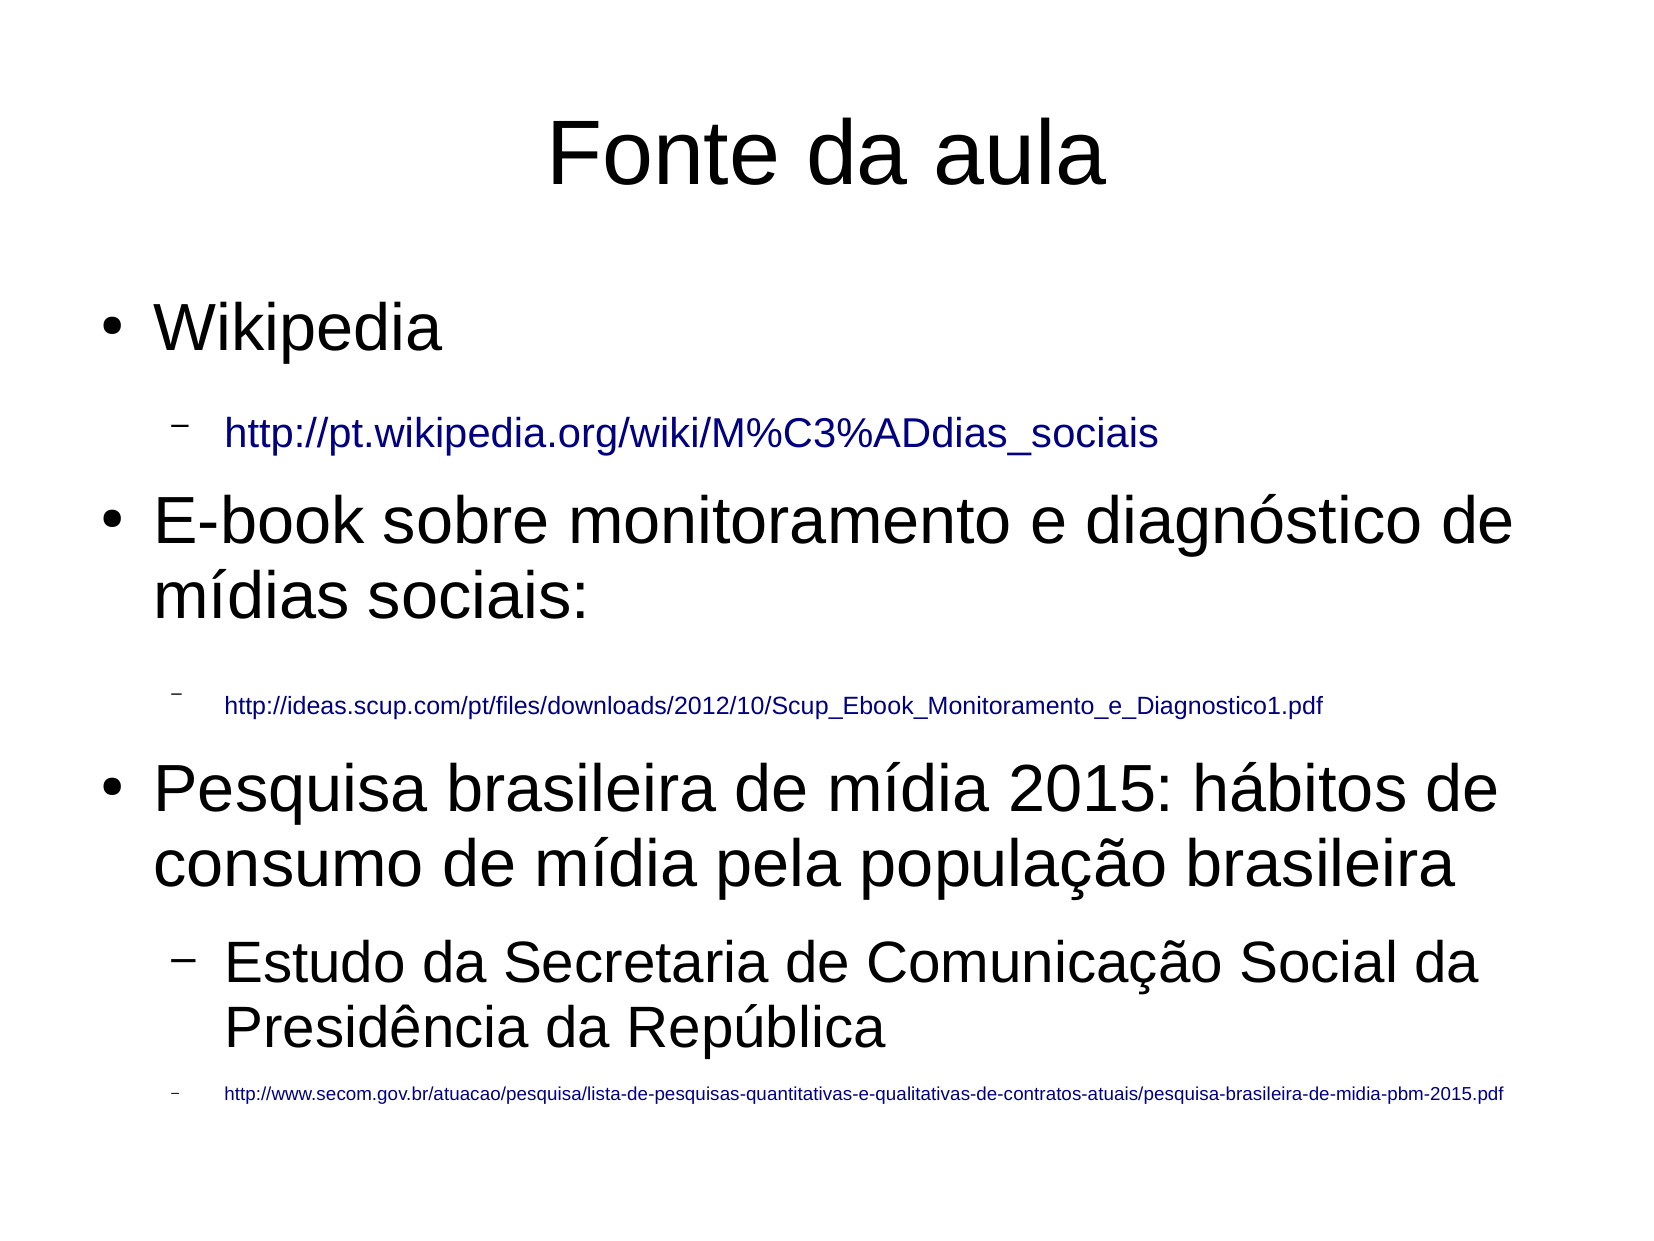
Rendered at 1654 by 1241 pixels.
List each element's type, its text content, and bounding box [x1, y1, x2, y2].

title Fonte da aula [82, 49, 1571, 257]
list Wikipedia http://pt.wikipedia.org/wiki/M%C3%ADdias_sociais E-book sobre monitoramento e diagnóstico de mídias sociais: http://ideas.scup.com/pt/files/downloads/2012/10/Scup_Ebook_Monitoramento_e_Diagnostico1.pdf Pesquisa brasileira de mídia 2015: hábitos de consumo de mídia pela população brasileira Estudo da Secretaria de Comunicação Social da Presidência da República http://www.secom.gov.br/atuacao/pesquisa/lista-de-pesquisas-quantitativas-e-qualitativas-de-contratos-atuais/pesquisa-brasileira-de-midia-pbm-2015.pdf [82, 290, 1571, 1010]
